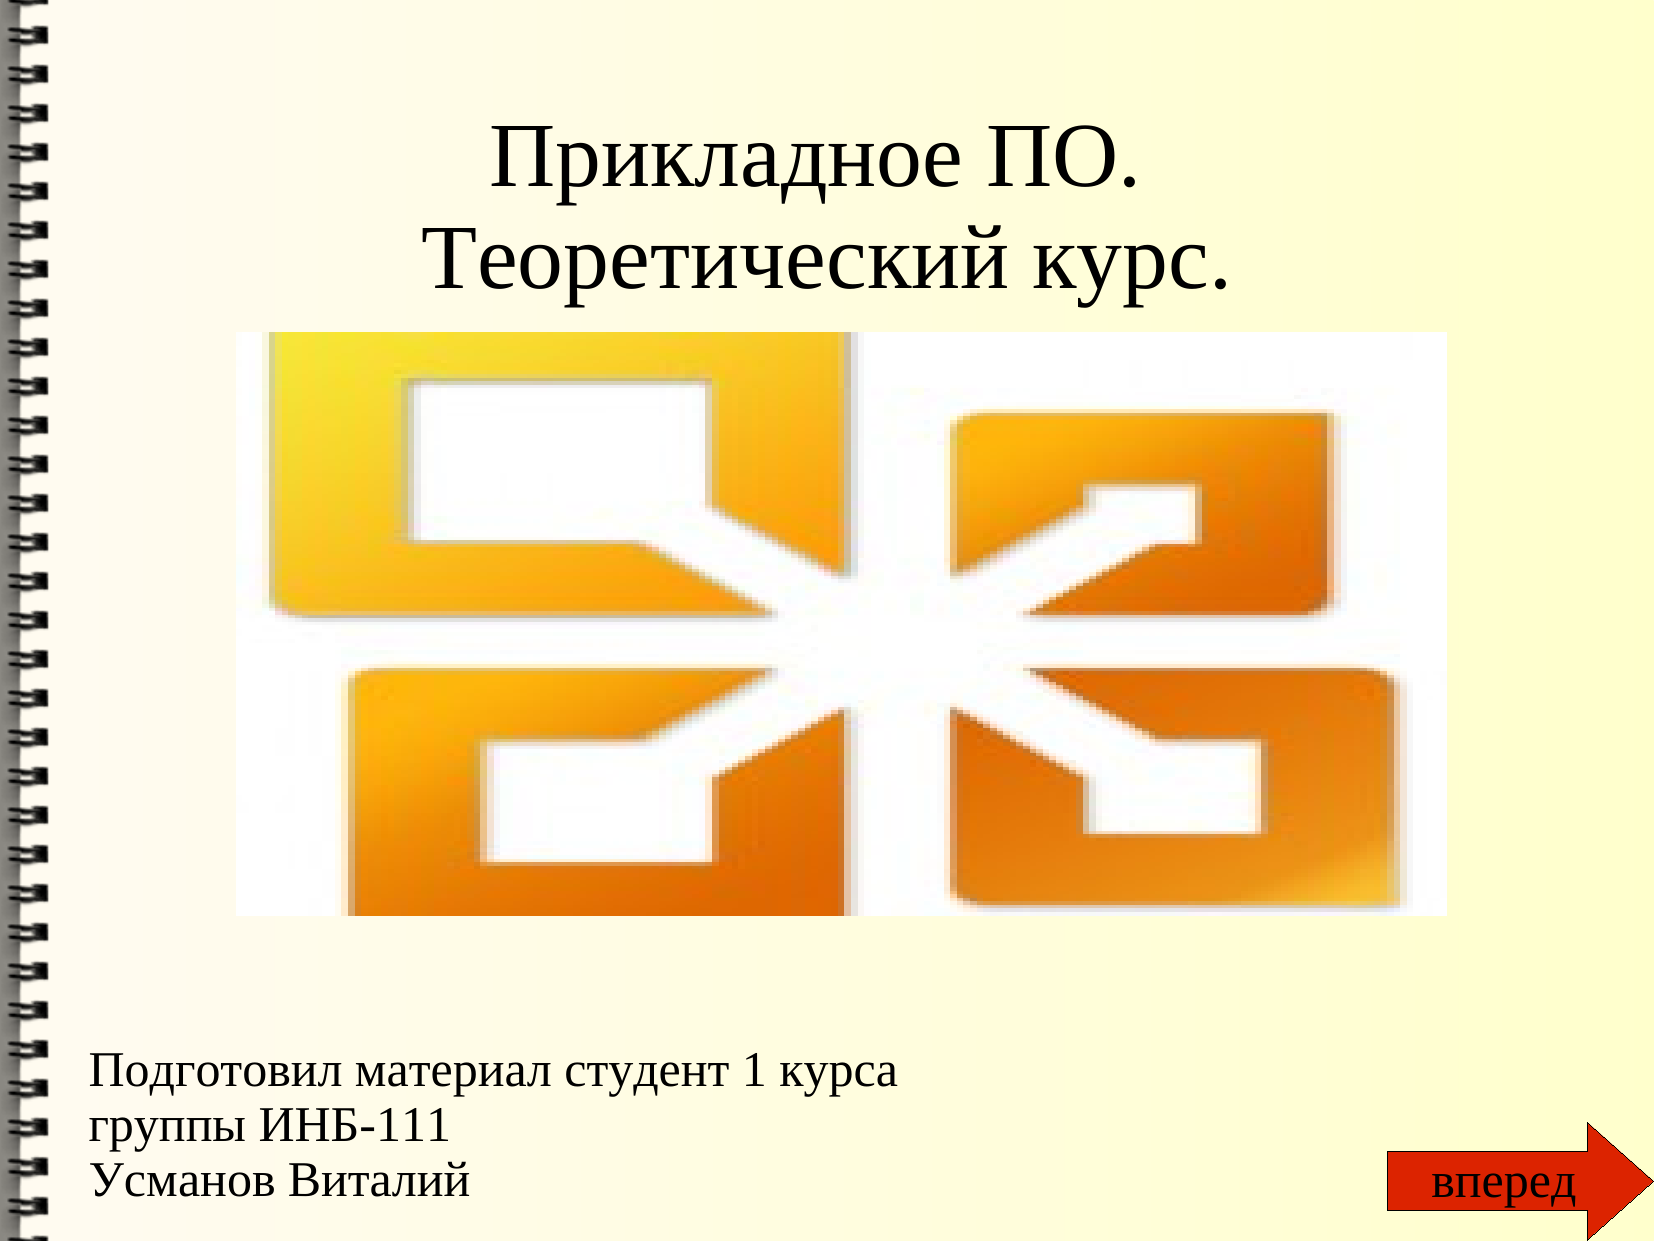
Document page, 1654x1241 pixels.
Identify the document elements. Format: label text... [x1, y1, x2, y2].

picture [236, 332, 1447, 916]
title Прикладное ПО. Теоретический курс. [121, 102, 1534, 310]
text_box вперед [1387, 1122, 1654, 1241]
picture [0, 0, 1587, 1241]
text_box Подготовил материал студент 1 курса группы ИНБ-111 Усманов Виталий [88, 1041, 900, 1211]
